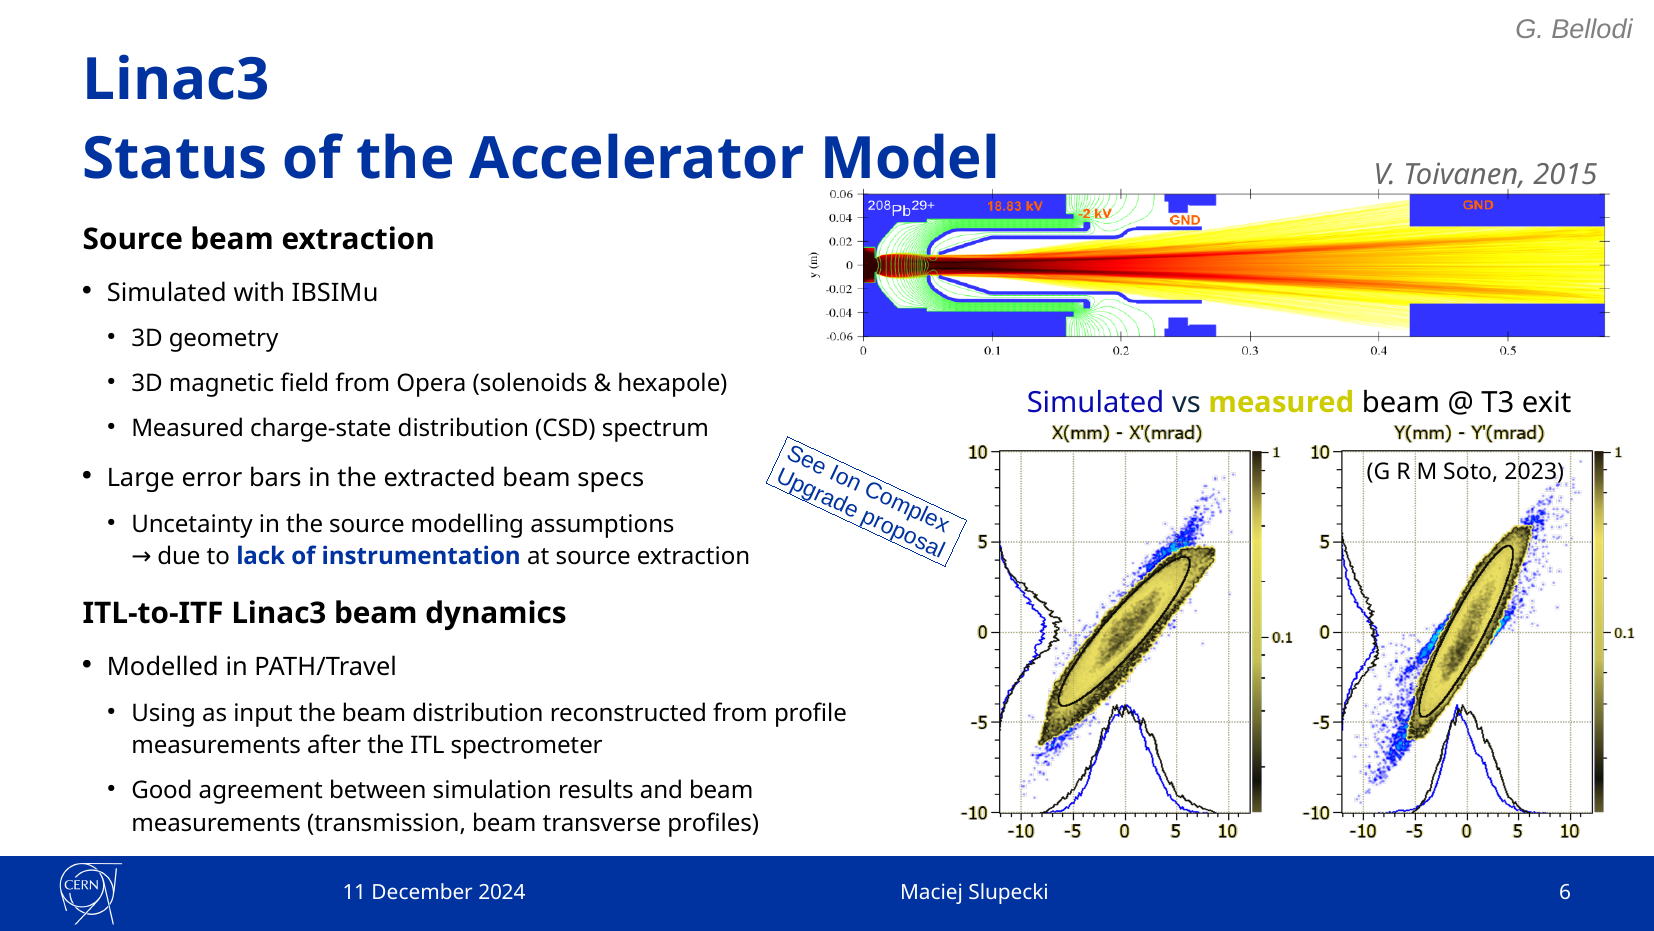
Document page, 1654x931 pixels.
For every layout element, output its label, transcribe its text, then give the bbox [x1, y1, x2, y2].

title Linac3 Status of the Accelerator Model [82, 37, 1571, 193]
picture [956, 423, 1641, 839]
picture [56, 859, 127, 928]
text_box (G R M Soto, 2023) [1338, 449, 1593, 492]
list Source beam extraction Simulated with IBSIMu 3D geometry 3D magnetic field from Opera (solenoids & hexapole) Measured charge-state distribution (CSD) spectrum Large error bars in the extracted beam specs Uncetainty in the source modelling assumptions → due to lack of instrumentation at source extraction ITL-to-ITF Linac3 beam dynamics Modelled in PATH/Travel Using as input the beam distribution reconstructed from profile measurements after the ITL spectrometer Good agreement between simulation results and beam measurements (transmission, beam transverse profiles) [82, 217, 910, 839]
text_box V. Toivanen, 2015 [1311, 147, 1613, 198]
picture [799, 187, 1613, 357]
text_box G. Bellodi [1482, 11, 1654, 48]
text_box See Ion Complex Upgrade proposal [766, 436, 967, 567]
text_box Simulated vs measured beam @ T3 exit [986, 377, 1620, 425]
